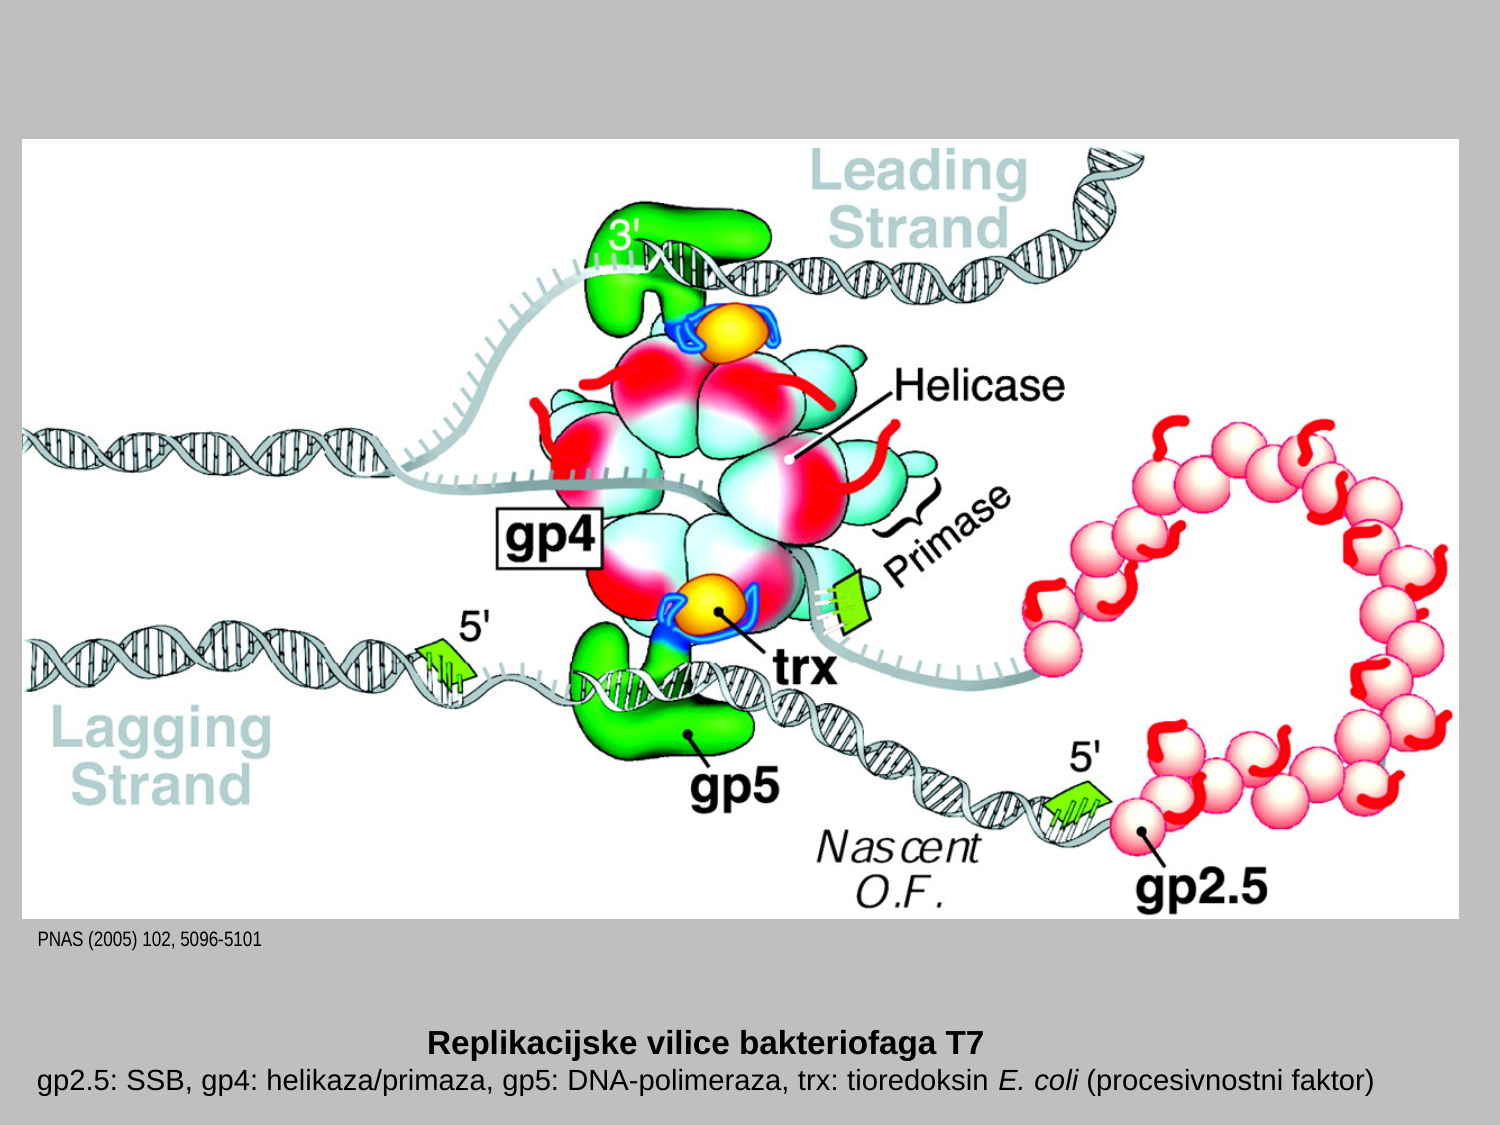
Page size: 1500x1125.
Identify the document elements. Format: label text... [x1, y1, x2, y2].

text_box PNAS (2005) 102, 5096-5101 [22, 918, 773, 958]
picture [22, 139, 1459, 919]
text_box Replikacijske vilice bakteriofaga T7 gp2.5: SSB, gp4: helikaza/primaza, gp5: DNA-polimeraza, trx: tioredoksin E. coli (procesivnostni faktor) [22, 1013, 1390, 1104]
